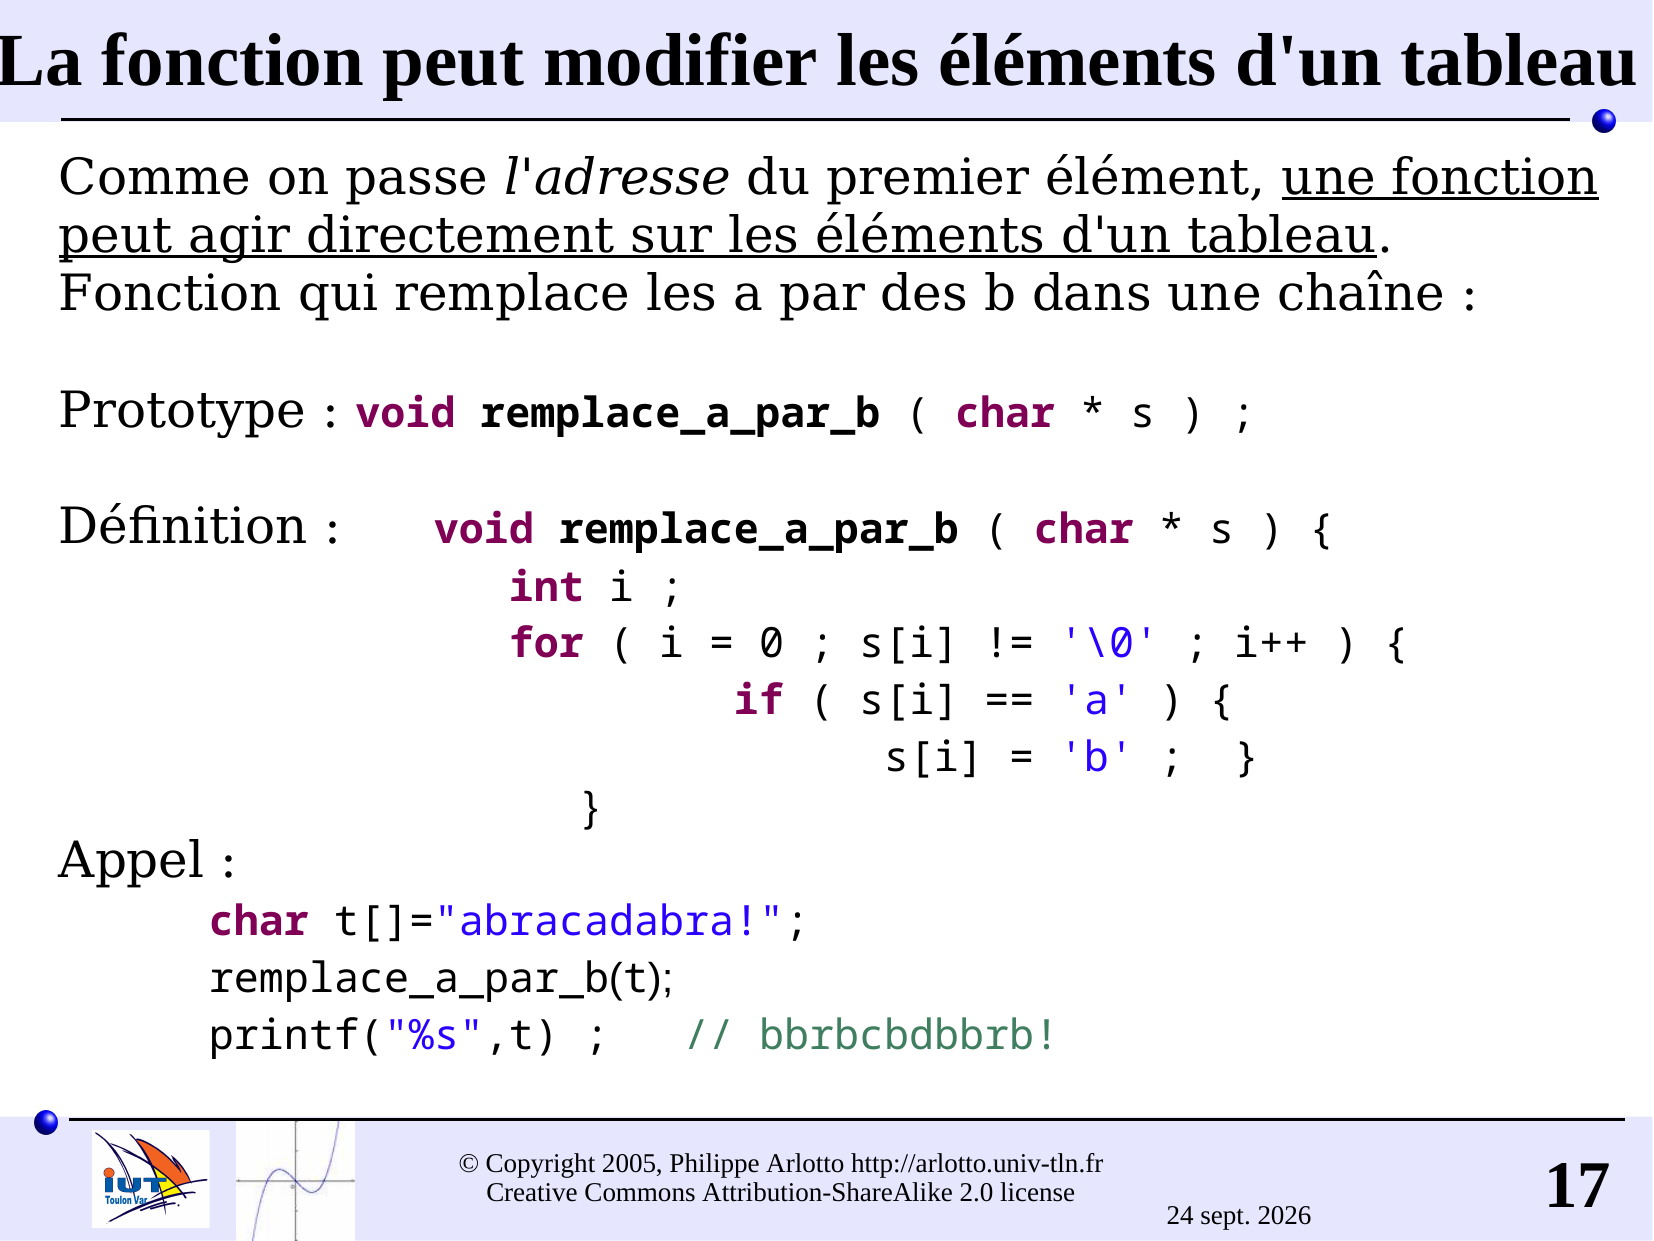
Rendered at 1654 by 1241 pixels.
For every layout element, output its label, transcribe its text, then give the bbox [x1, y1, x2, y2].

picture [236, 1121, 355, 1241]
text_box Comme on passe l'adresse du premier élément, une fonction peut agir directement sur les éléments d'un tableau. Fonction qui remplace les a par des b dans une chaîne : Prototype : void remplace_a_par_b ( char * s ) ; Définition : void remplace_a_par_b ( char * s ) { int i ; for ( i = 0 ; s[i] != '\0' ; i++ ) { if ( s[i] == 'a' ) { s[i] = 'b' ; } } Appel : char t[]="abracadabra!"; remplace_a_par_b(t); printf("%s",t) ; // bbrbcbdbbrb! [59, 147, 1599, 1062]
title La fonction peut modifier les éléments d'un tableau [0, 11, 1653, 110]
